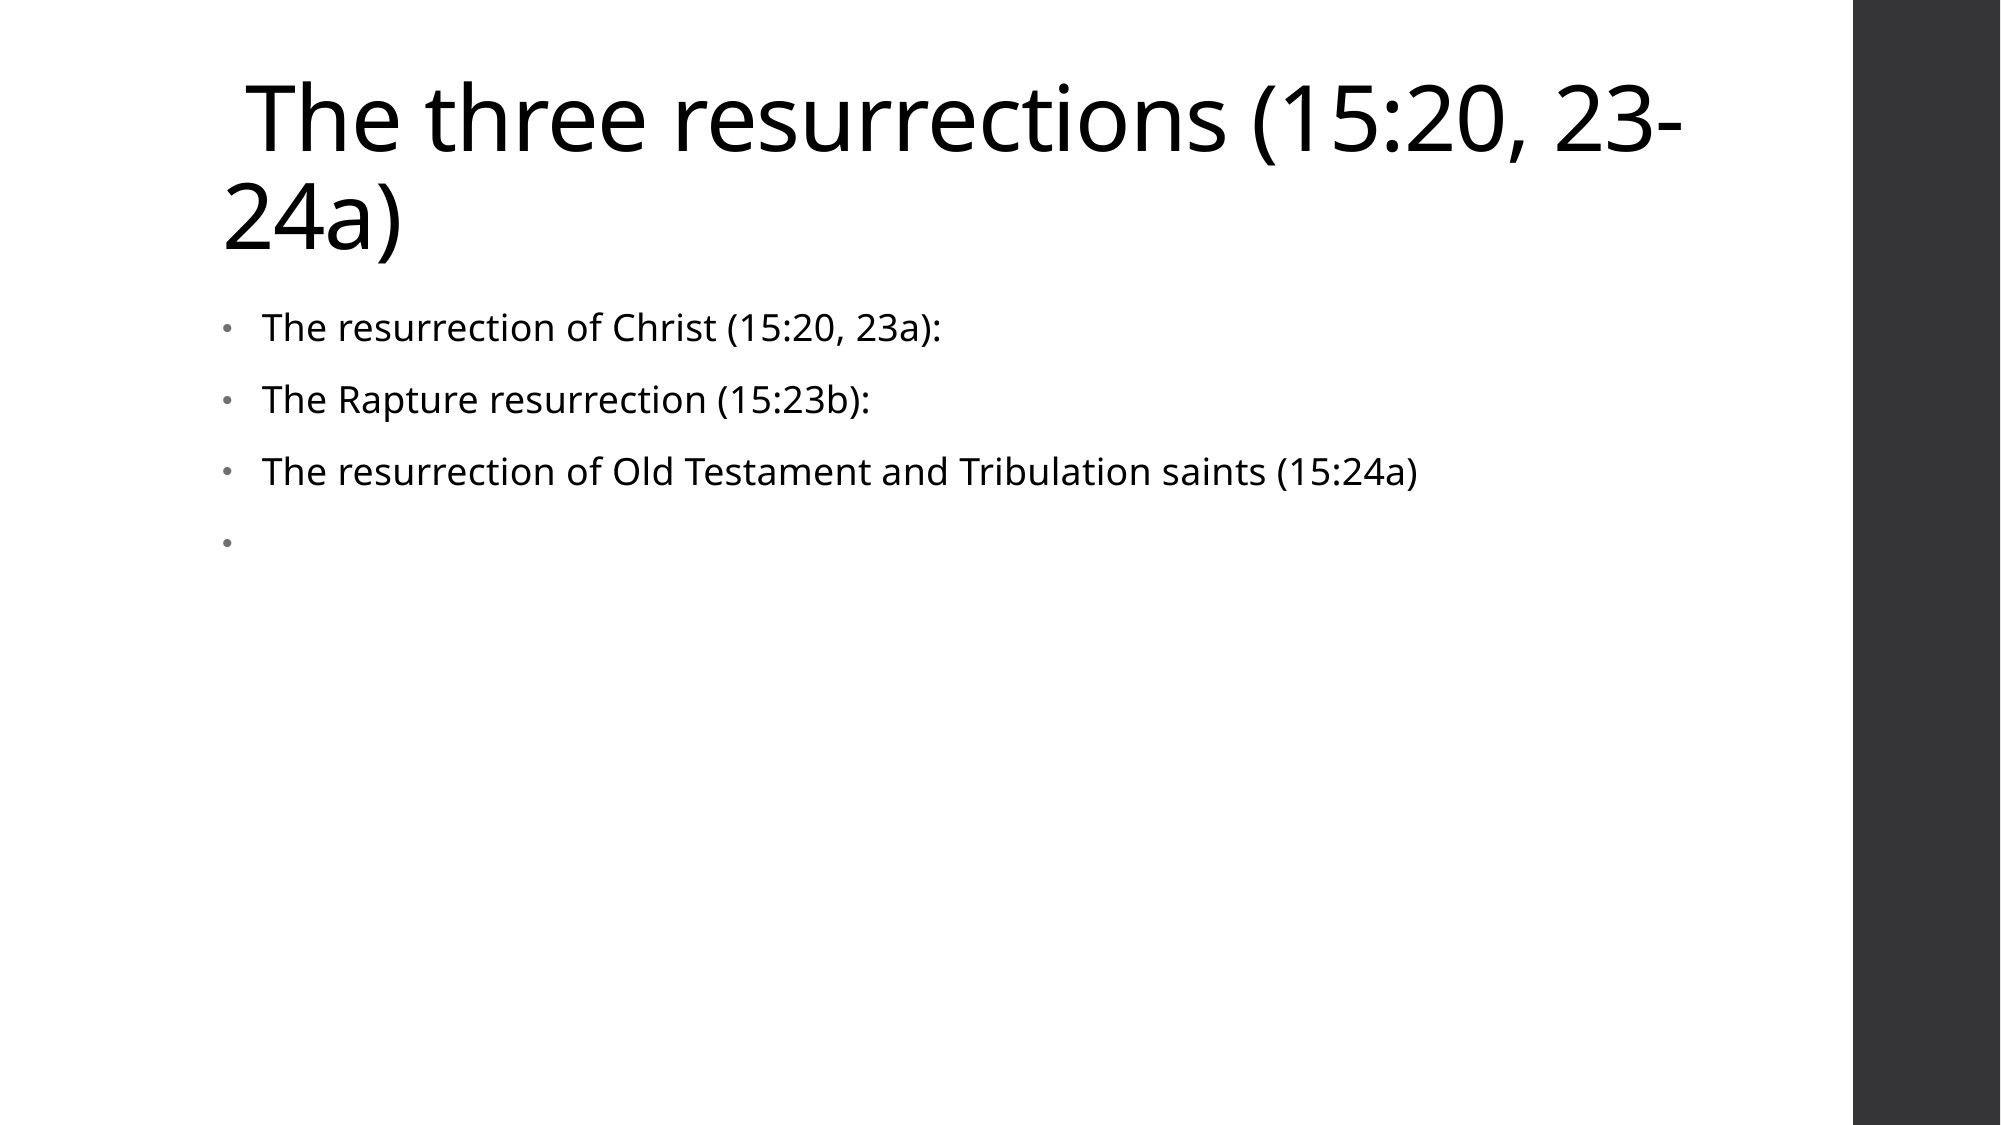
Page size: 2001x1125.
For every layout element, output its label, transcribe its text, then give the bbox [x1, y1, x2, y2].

list The resurrection of Christ (15:20, 23a): The Rapture resurrection (15:23b): The resurrection of Old Testament and Tribulation saints (15:24a) [206, 299, 1617, 1014]
title The three resurrections (15:20, 23-24a) [206, 60, 1797, 278]
